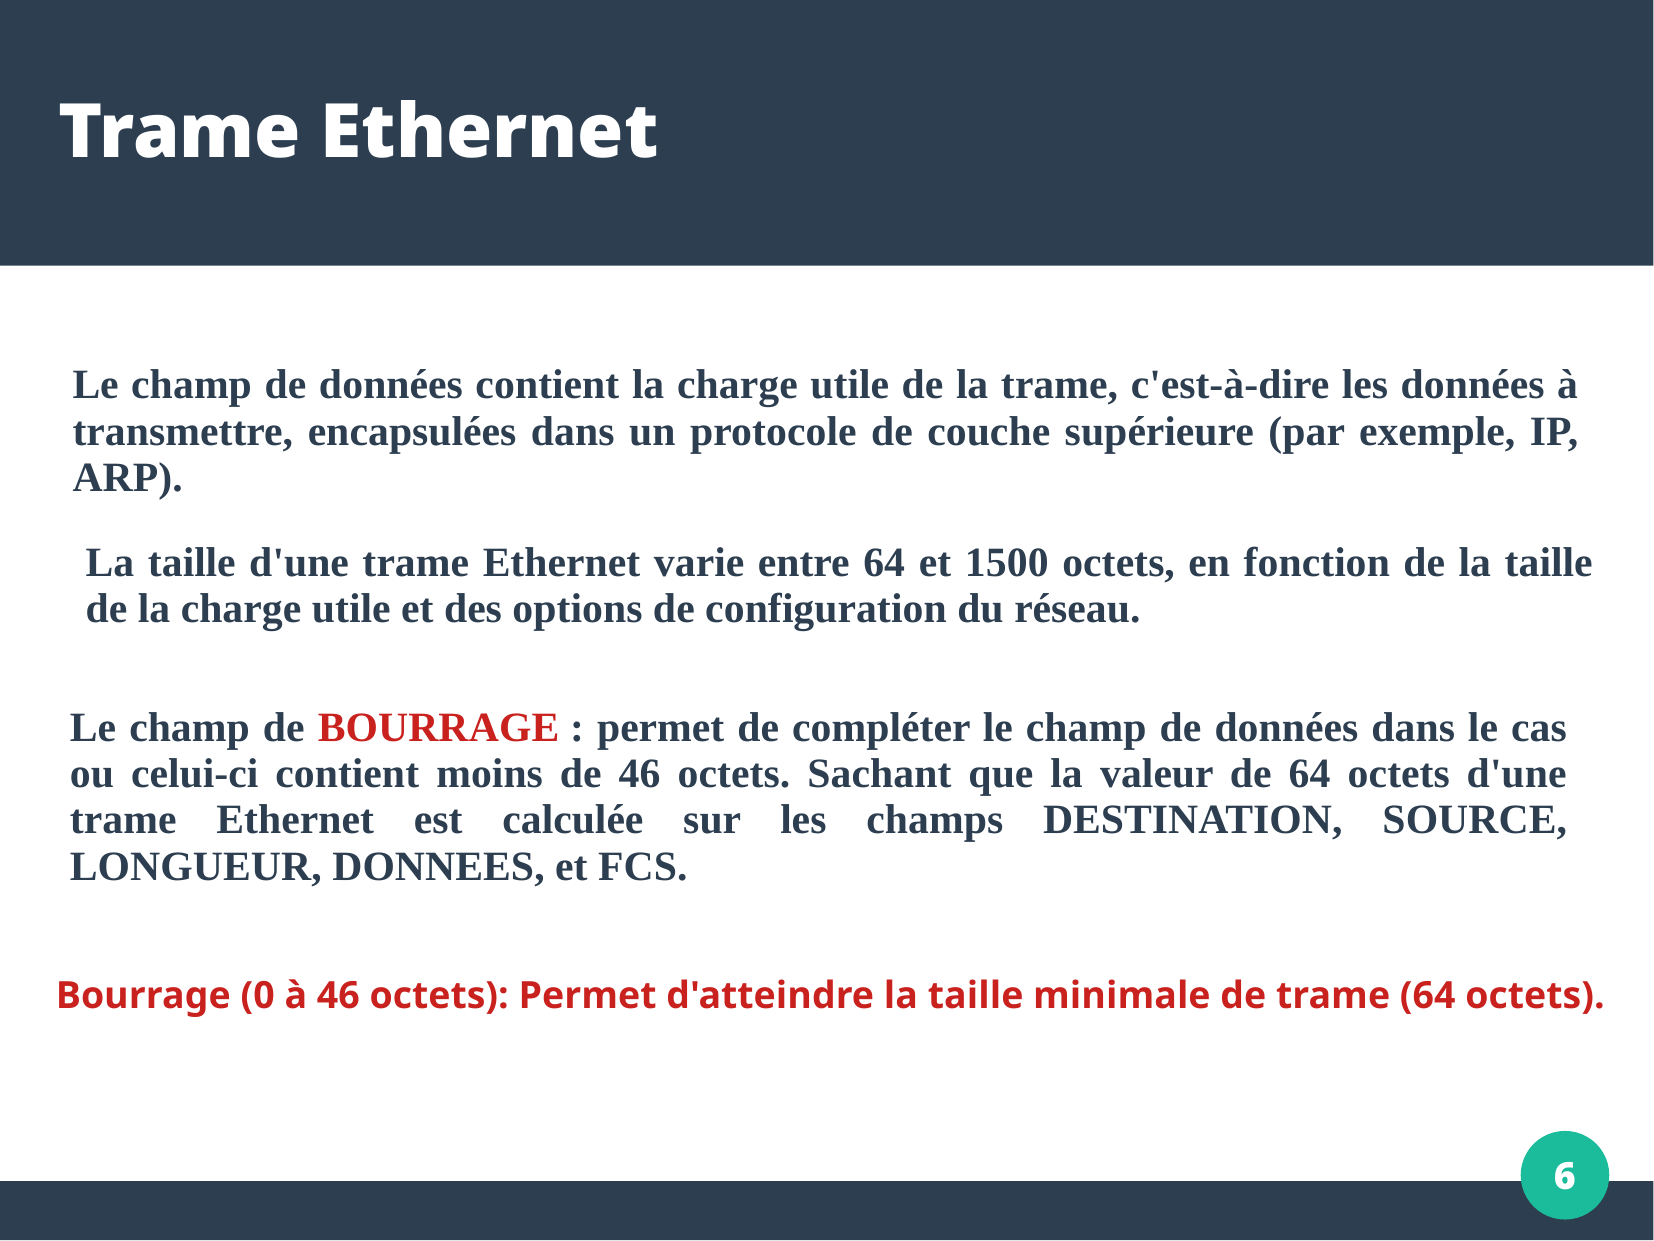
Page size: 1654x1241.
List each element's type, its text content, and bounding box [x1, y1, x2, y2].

text_box La taille d'une trame Ethernet varie entre 64 et 1500 octets, en fonction de la taille de la charge utile et des options de configuration du réseau. [70, 531, 1609, 677]
title Trame Ethernet [59, 49, 1595, 207]
text_box Le champ de données contient la charge utile de la trame, c'est-à-dire les données à transmettre, encapsulées dans un protocole de couche supérieure (par exemple, IP, ARP). [57, 354, 1595, 508]
text_box Bourrage (0 à 46 octets): Permet d'atteindre la taille minimale de trame (64 octets). [41, 961, 1654, 1063]
text_box Le champ de BOURRAGE : permet de compléter le champ de données dans le cas ou celui-ci contient moins de 46 octets. Sachant que la valeur de 64 octets d'une trame Ethernet est calculée sur les champs DESTINATION, SOURCE, LONGUEUR, DONNEES, et FCS. [55, 696, 1583, 897]
